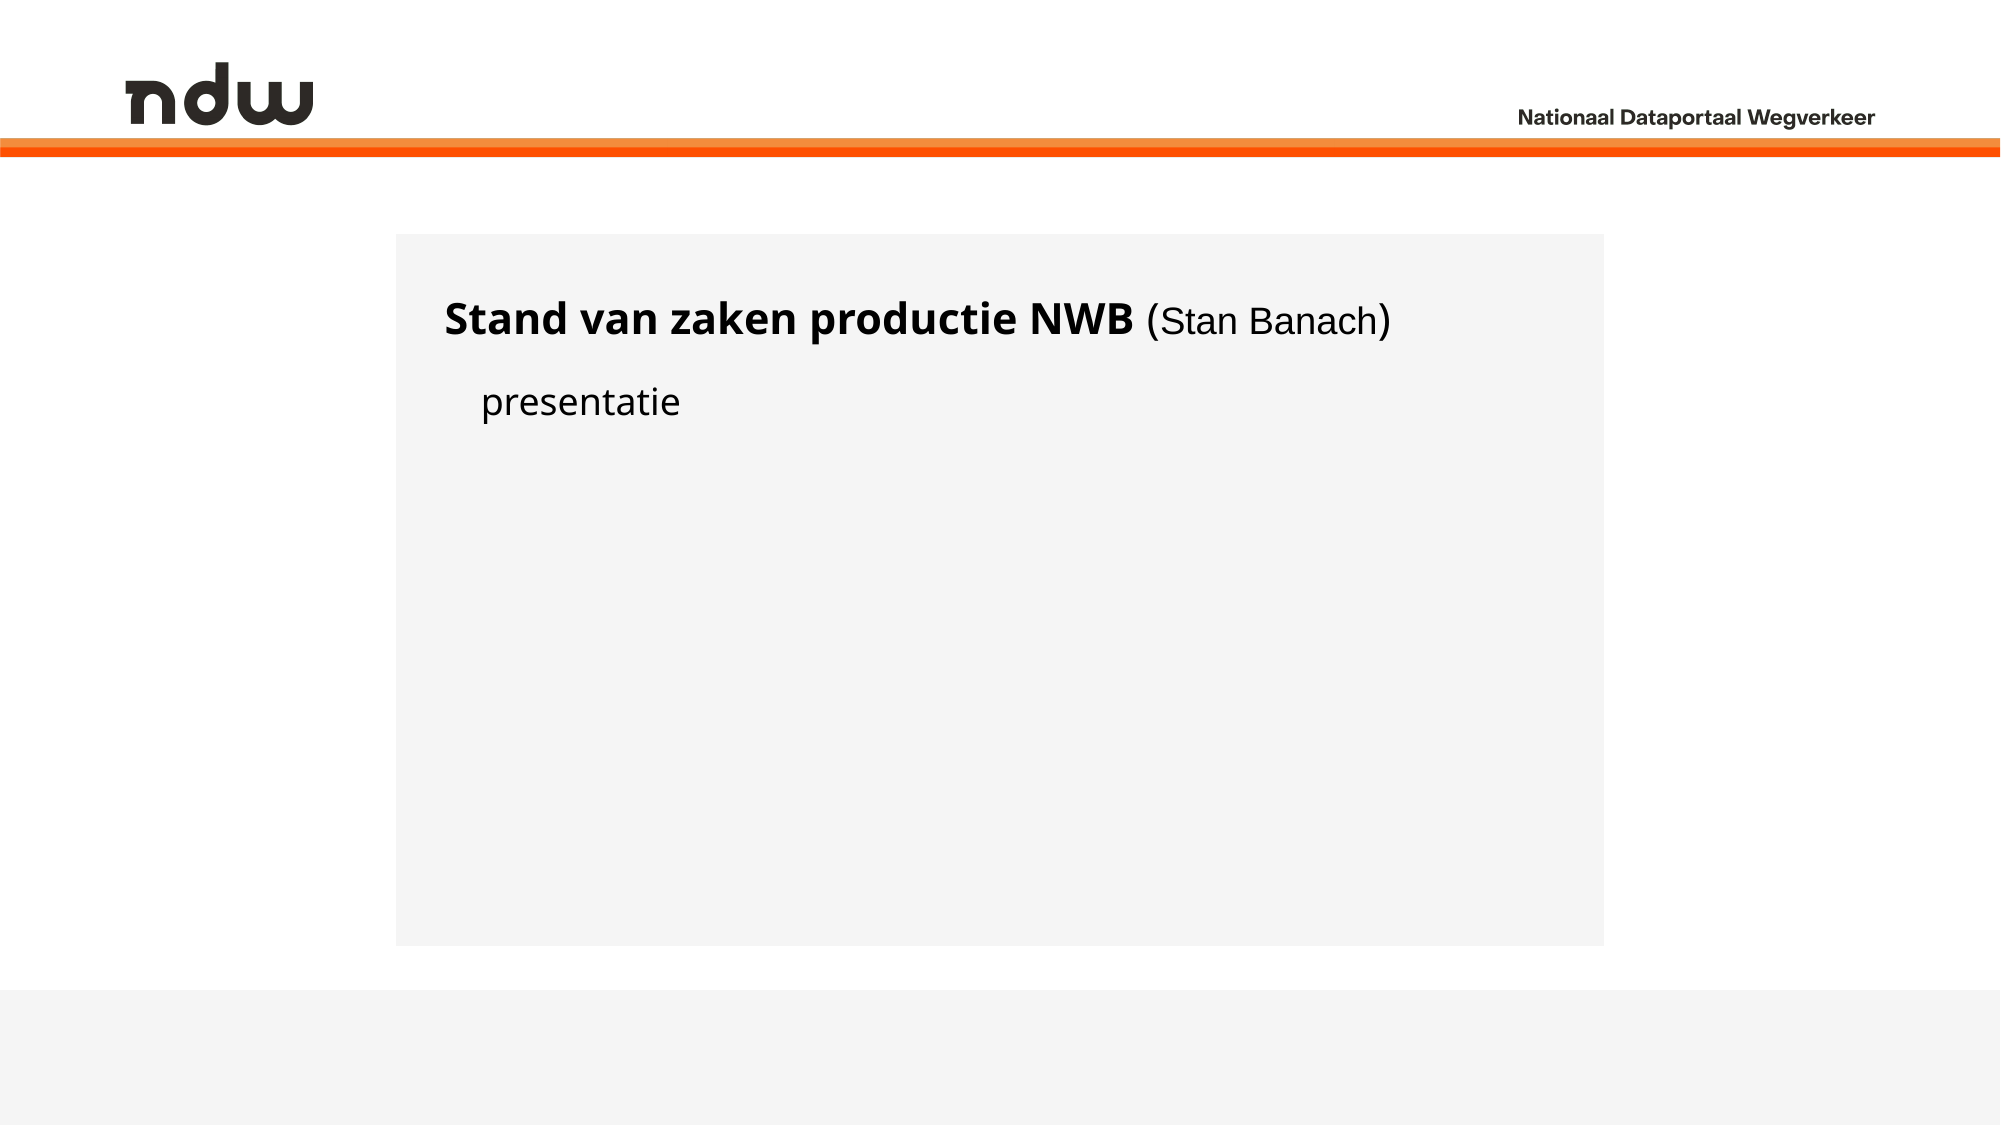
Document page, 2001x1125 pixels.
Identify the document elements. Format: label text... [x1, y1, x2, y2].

list presentatie [428, 370, 1597, 928]
title Stand van zaken productie NWB (Stan Banach) [429, 289, 1598, 383]
